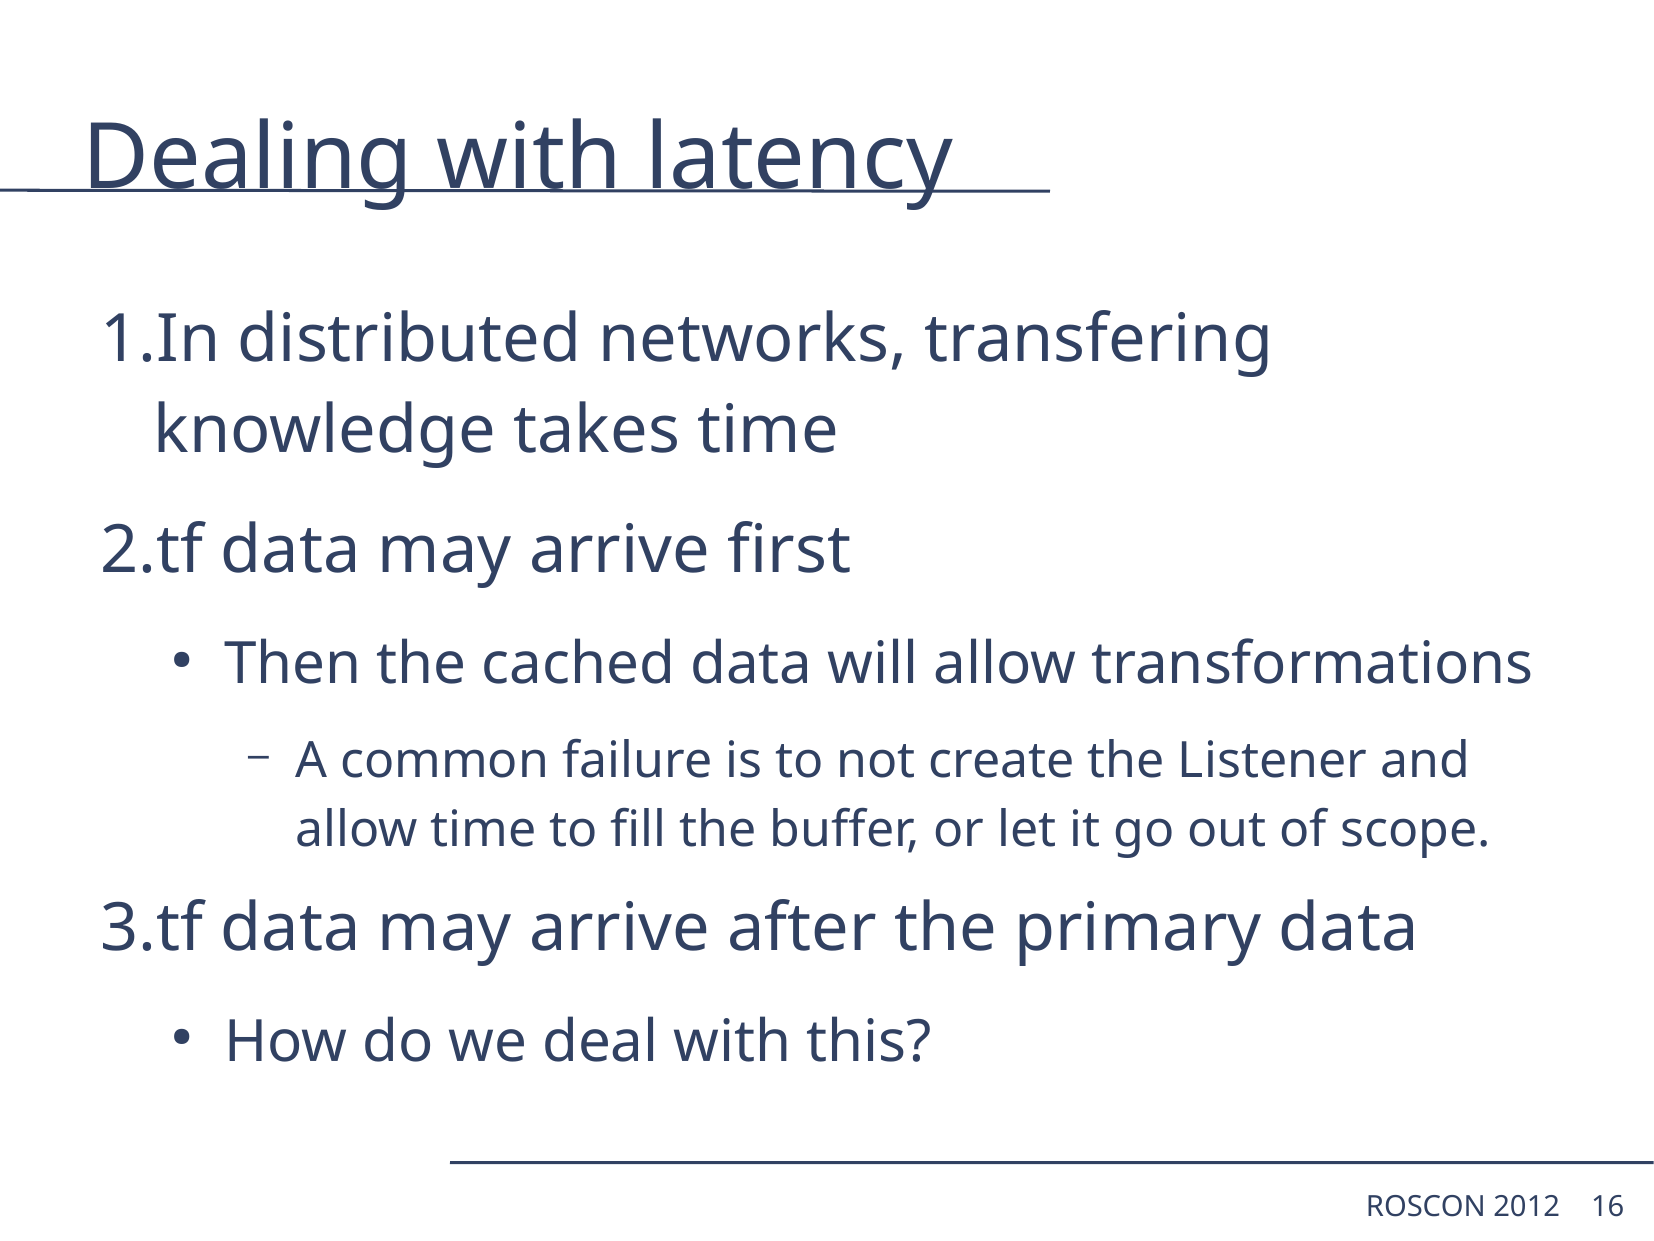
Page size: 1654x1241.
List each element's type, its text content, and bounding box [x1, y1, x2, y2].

title Dealing with latency [82, 56, 1571, 250]
list In distributed networks, transfering knowledge takes time tf data may arrive first Then the cached data will allow transformations A common failure is to not create the Listener and allow time to fill the buffer, or let it go out of scope. tf data may arrive after the primary data How do we deal with this? [82, 290, 1571, 1109]
